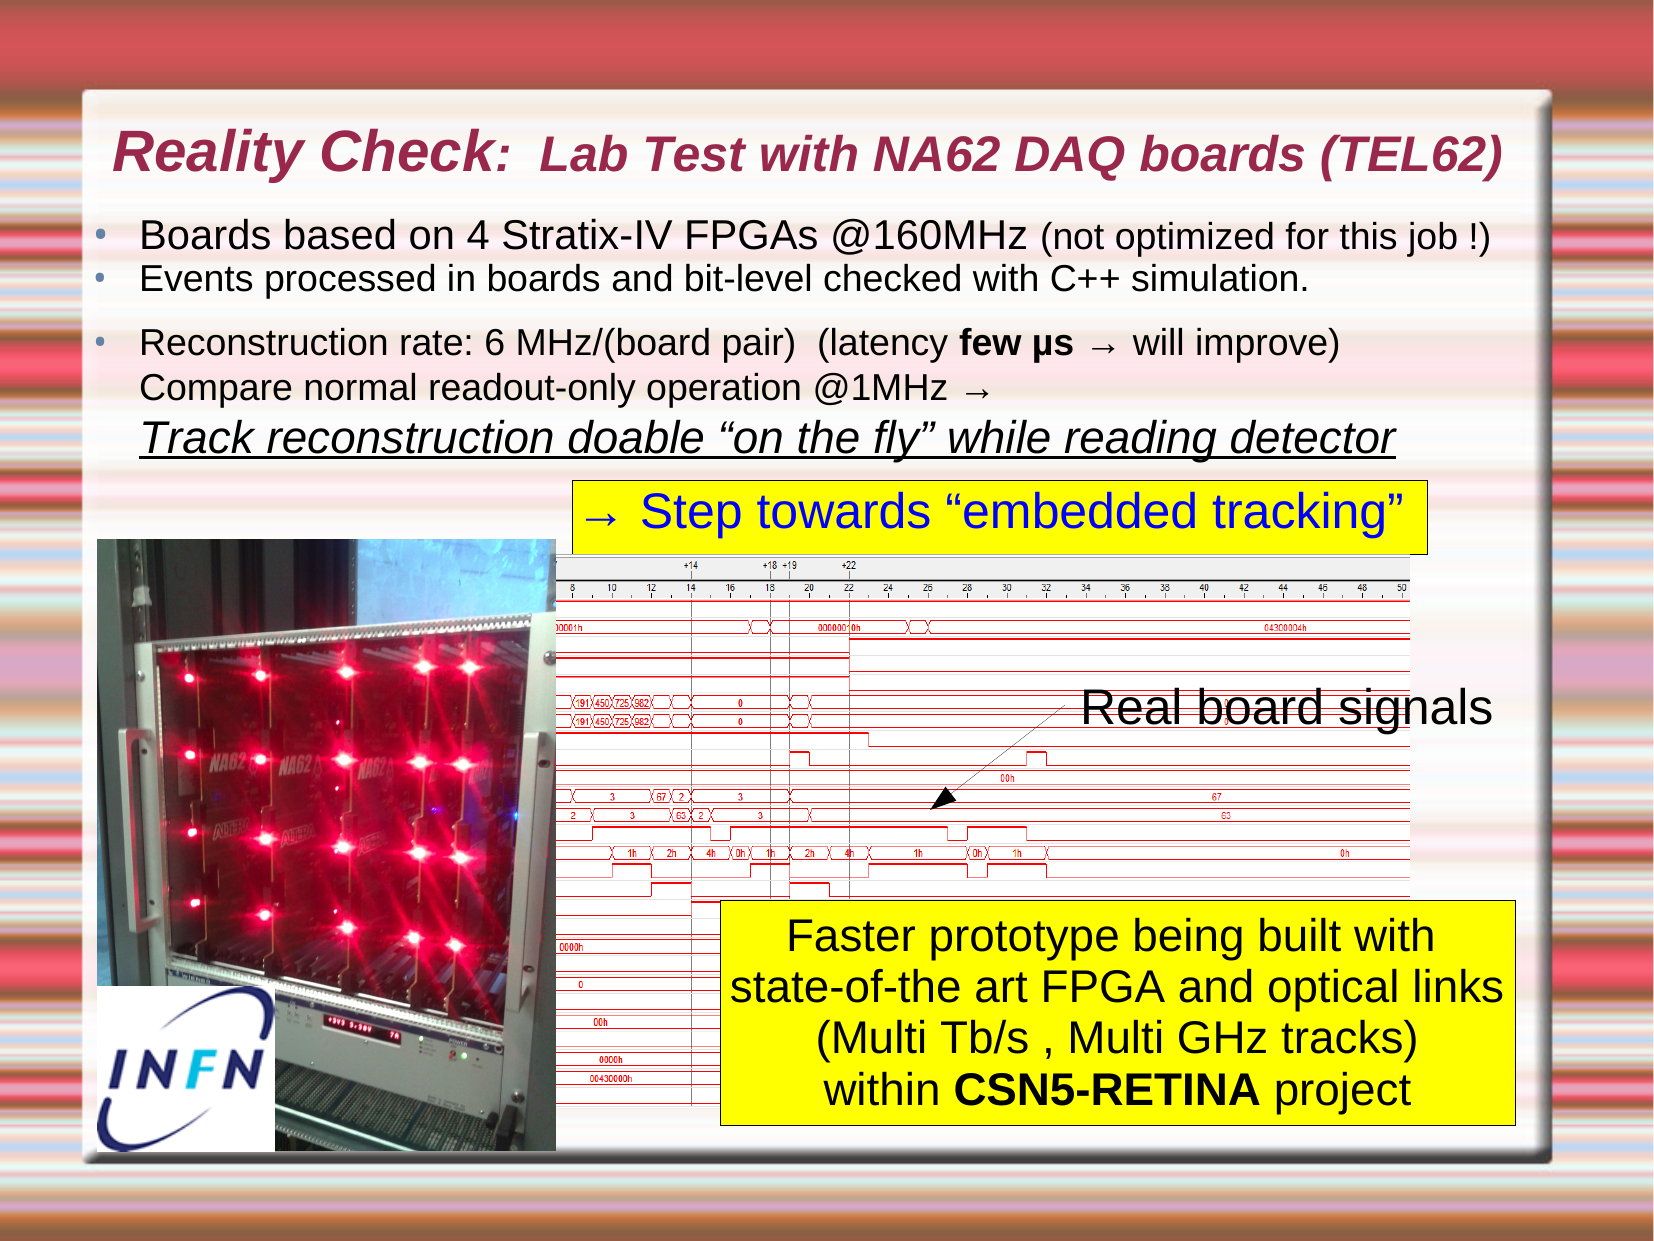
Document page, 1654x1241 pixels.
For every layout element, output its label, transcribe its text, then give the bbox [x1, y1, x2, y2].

text_box → Step towards “embedded tracking” [575, 483, 1425, 539]
title Reality Check: Lab Test with NA62 DAQ boards (TEL62) [109, 85, 1521, 210]
text_box Real board signals [1080, 679, 1495, 736]
text_box Reconstruction rate: 6 MHz/(board pair) (latency few µs → will improve) Compare normal readout-only operation @1MHz → Track reconstruction doable “on the fly” while reading detector [93, 318, 1504, 558]
text_box Boards based on 4 Stratix-IV FPGAs @160MHz (not optimized for this job !) Events processed in boards and bit-level checked with C++ simulation. [84, 205, 1606, 544]
picture [0, 0, 1654, 1241]
text_box Faster prototype being built with state-of-the art FPGA and optical links (Multi Tb/s , Multi GHz tracks) within CSN5-RETINA project [720, 900, 1516, 1126]
